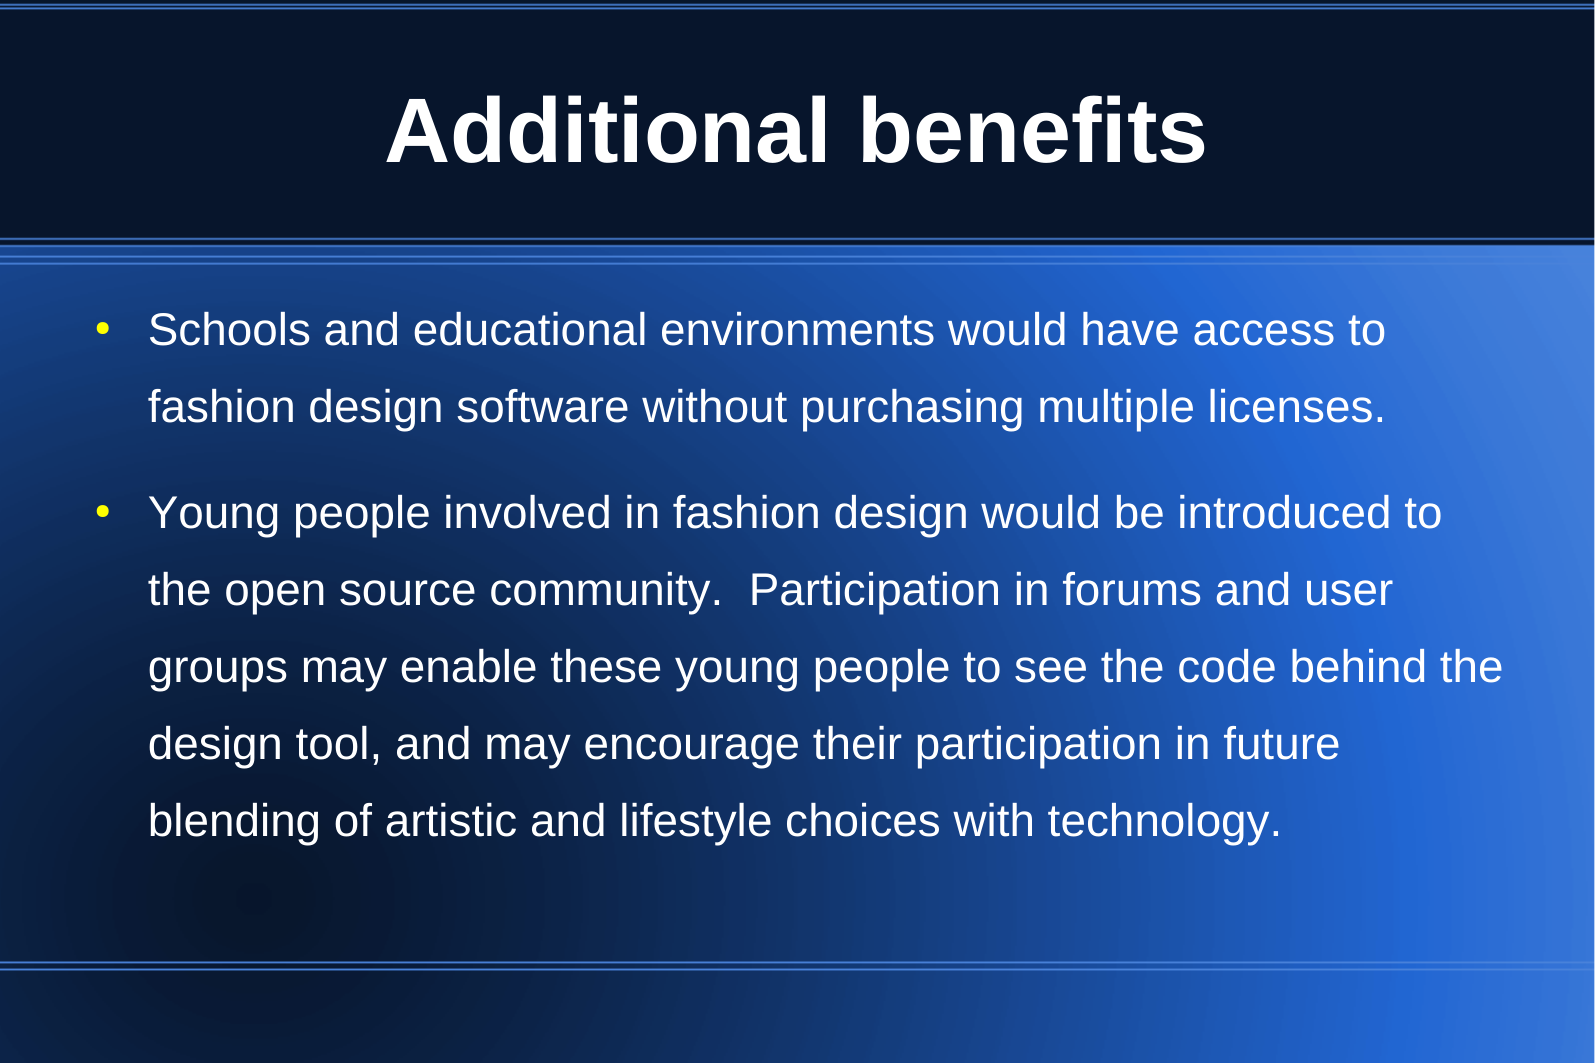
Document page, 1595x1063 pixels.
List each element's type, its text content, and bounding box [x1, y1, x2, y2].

picture [0, 0, 1595, 1063]
title Additional benefits [79, 42, 1515, 220]
list Schools and educational environments would have access to fashion design software without purchasing multiple licenses. Young people involved in fashion design would be introduced to the open source community. Participation in forums and user groups may enable these young people to see the code behind the design tool, and may encourage their participation in future blending of artistic and lifestyle choices with technology. [76, 278, 1512, 881]
